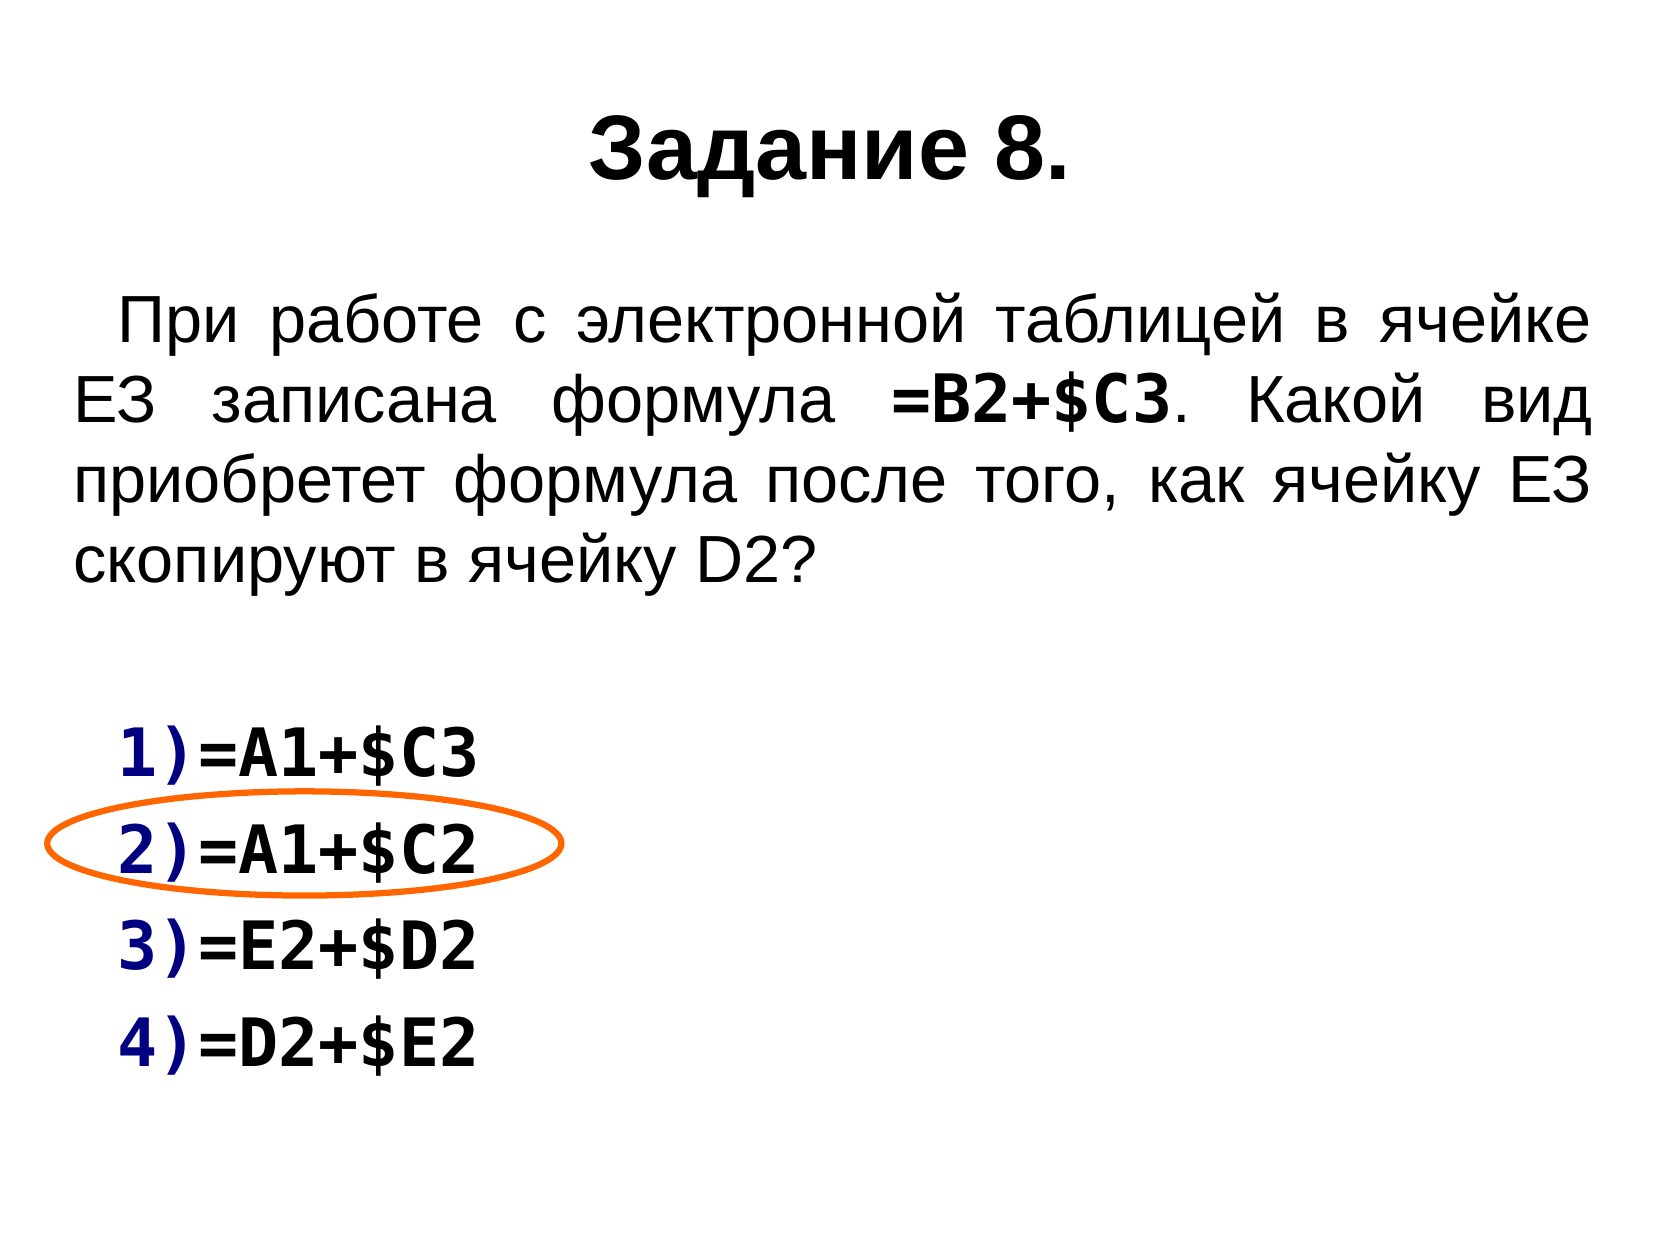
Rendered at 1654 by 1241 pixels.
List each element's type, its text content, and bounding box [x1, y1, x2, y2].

list При работе с электронной таблицей в ячейке ЕЗ записана формула =В2+$СЗ. Какой вид приобретет формула после того, как ячейку ЕЗ скопируют в ячейку D2? =А1+$СЗ =А1+$С2 =E2+$D2 =D2+$E2 [58, 268, 1609, 1194]
title Задание 8. [82, 68, 1571, 268]
list При работе с электронной таблицей в ячейке ЕЗ записана формула =В2+$СЗ. Какой вид приобретет формула после того, как ячейку ЕЗ скопируют в ячейку D2? =А1+$СЗ =А1+$С2 =E2+$D2 =D2+$E2 [58, 795, 558, 892]
